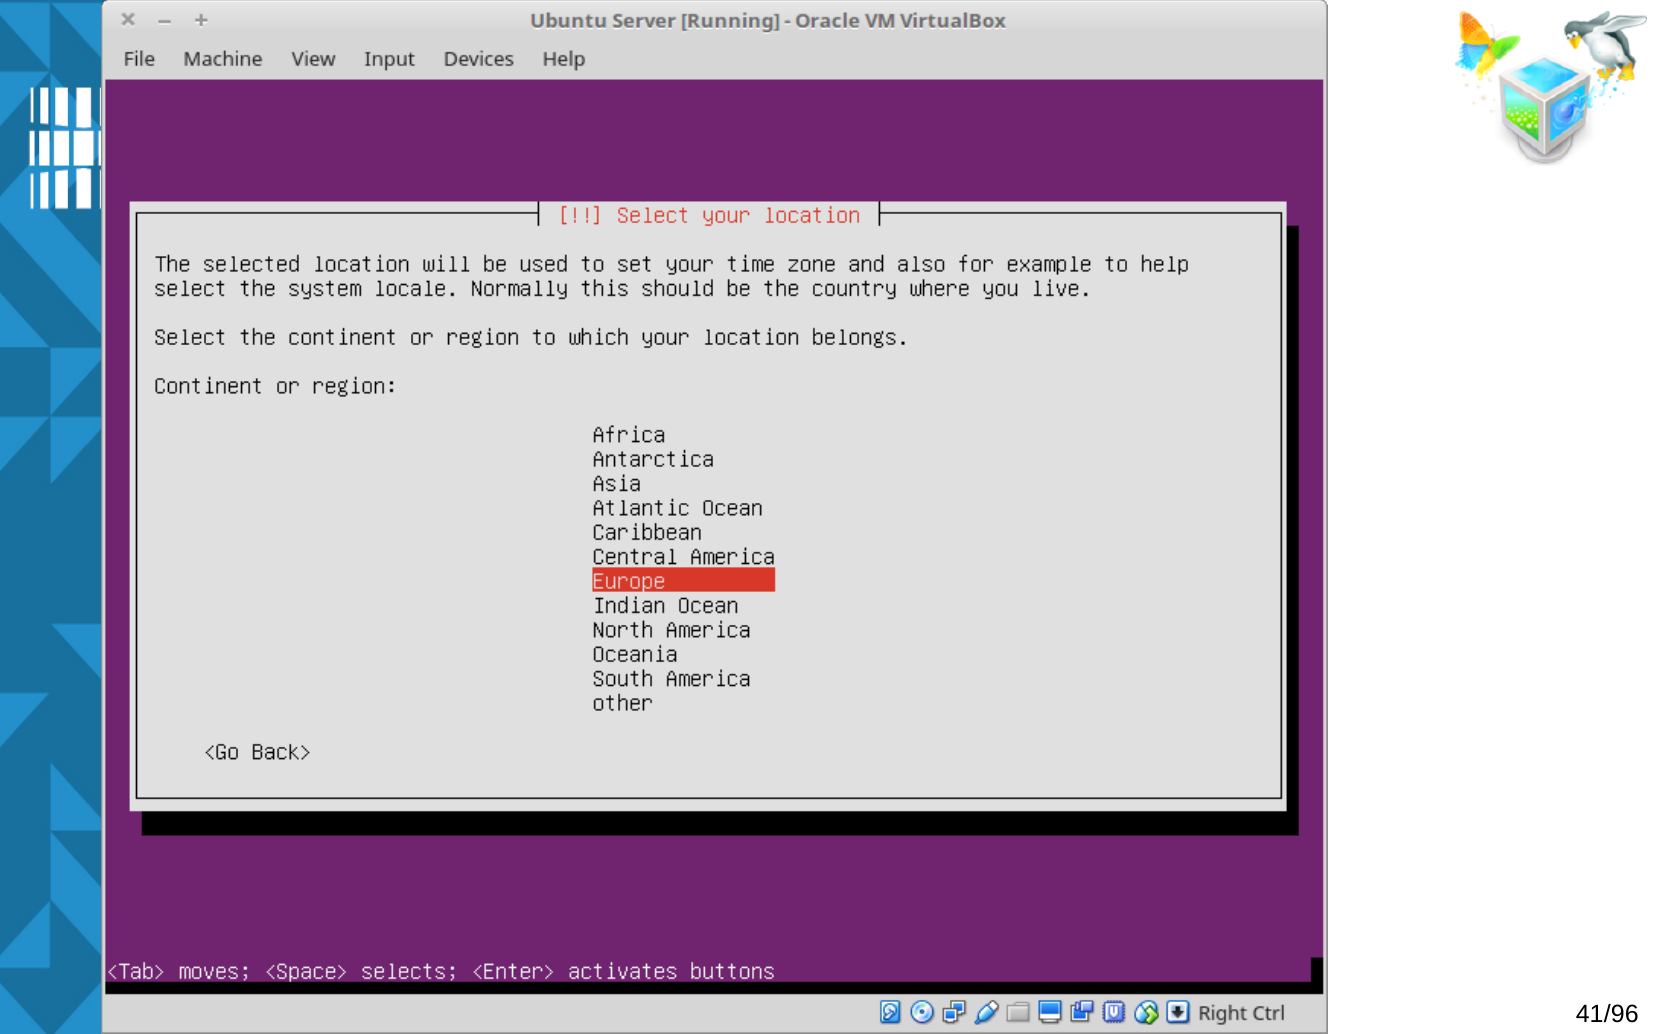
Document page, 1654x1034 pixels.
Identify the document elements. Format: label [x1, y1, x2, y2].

picture [101, 0, 1328, 1034]
picture [1452, 7, 1653, 166]
